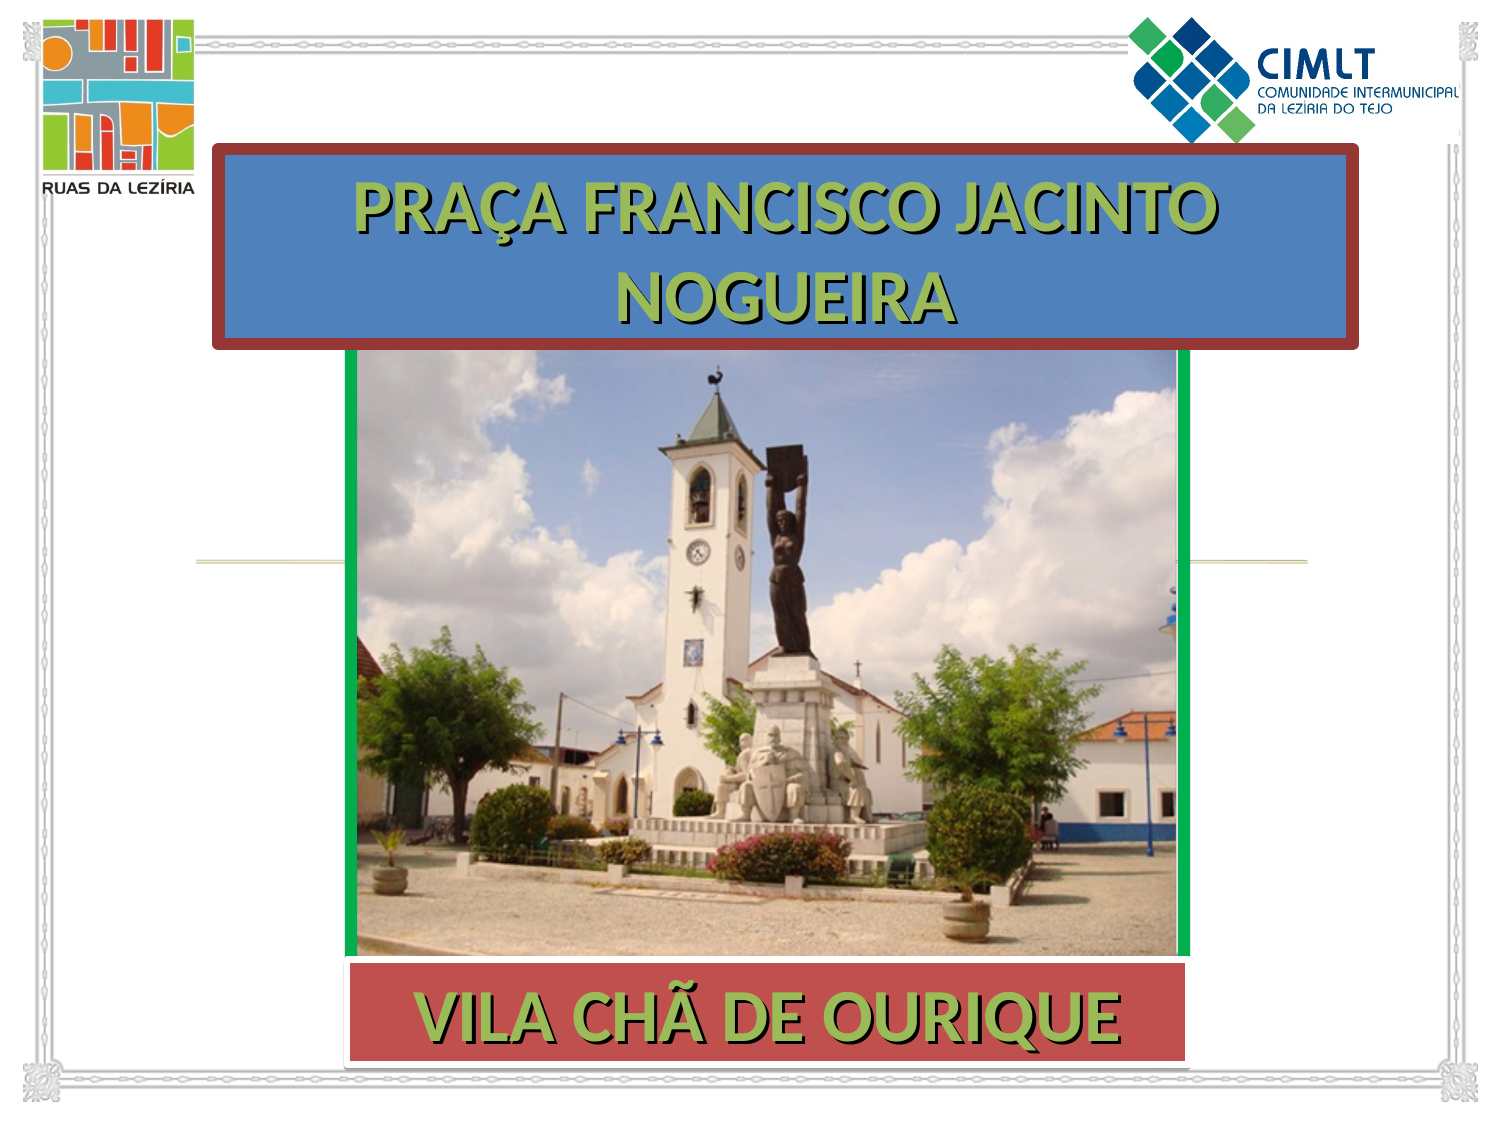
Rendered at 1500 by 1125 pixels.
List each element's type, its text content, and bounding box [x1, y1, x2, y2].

text_box VILA CHÃ DE OURIQUE [347, 959, 1188, 1065]
text_box PRAÇA FRANCISCO JACINTO NOGUEIRA [218, 149, 1352, 344]
picture [41, 17, 195, 194]
picture [1128, 17, 1459, 144]
picture [357, 346, 1178, 959]
